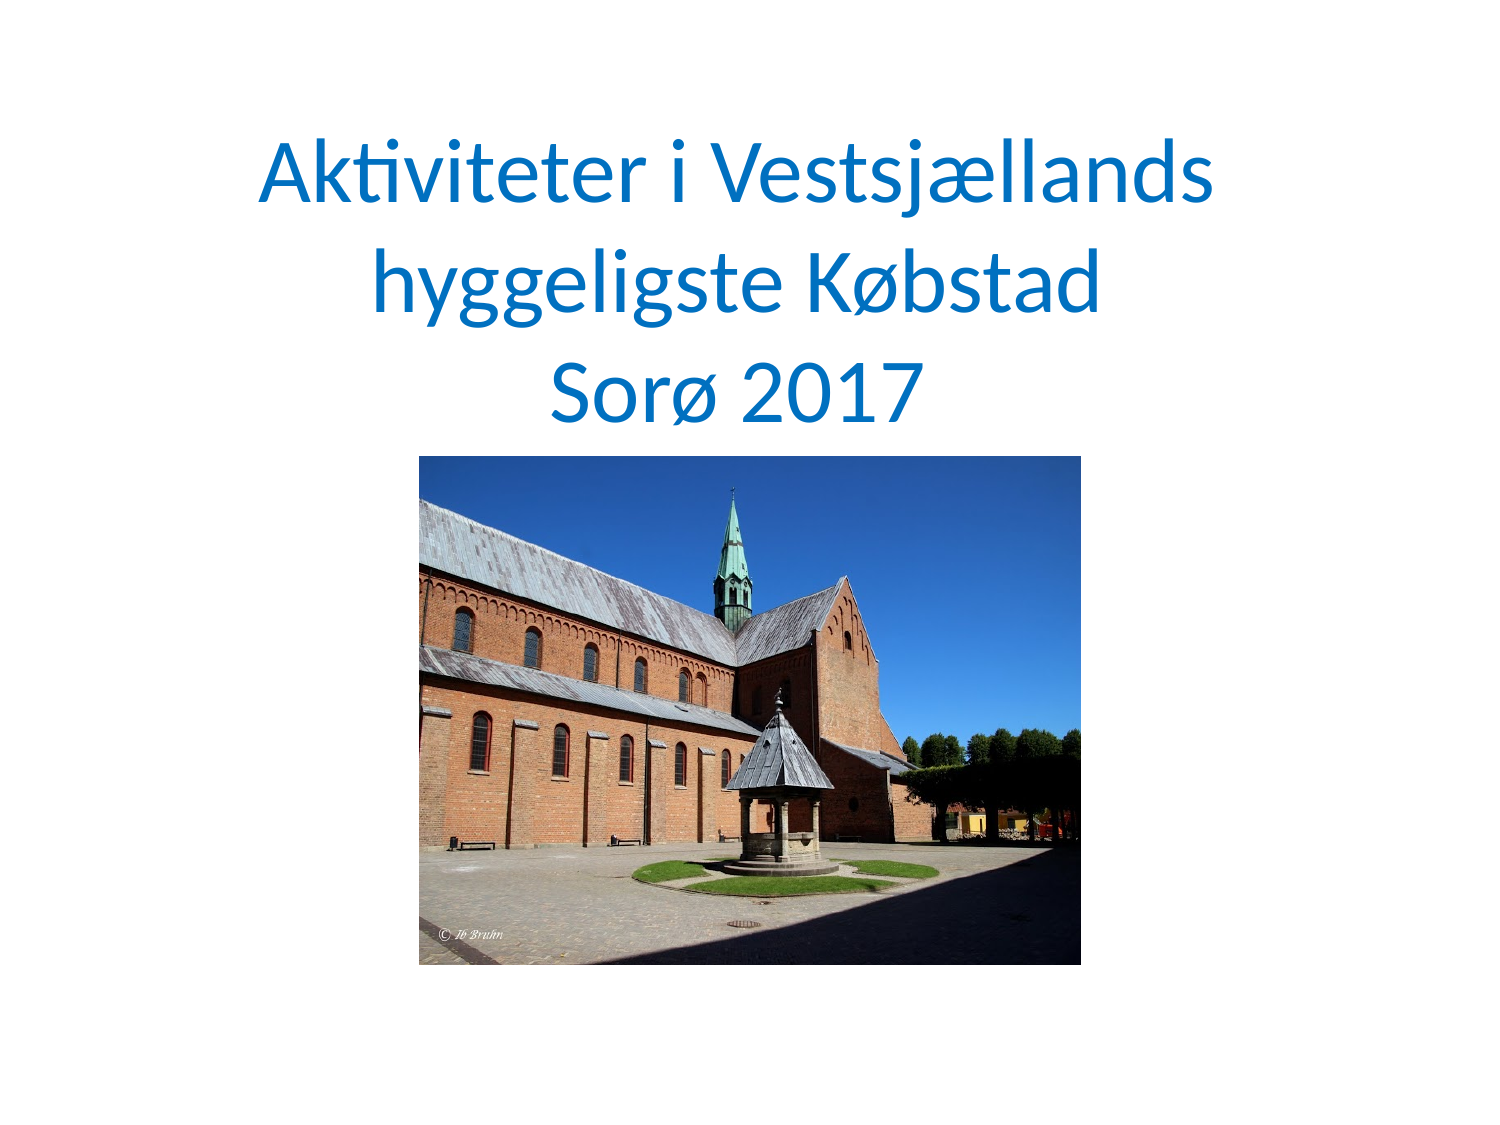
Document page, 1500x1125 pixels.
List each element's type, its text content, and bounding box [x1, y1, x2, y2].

title Aktiviteter i Vestsjællands hyggeligste Købstad Sorø 2017 [100, 54, 1376, 497]
picture [419, 456, 1081, 965]
